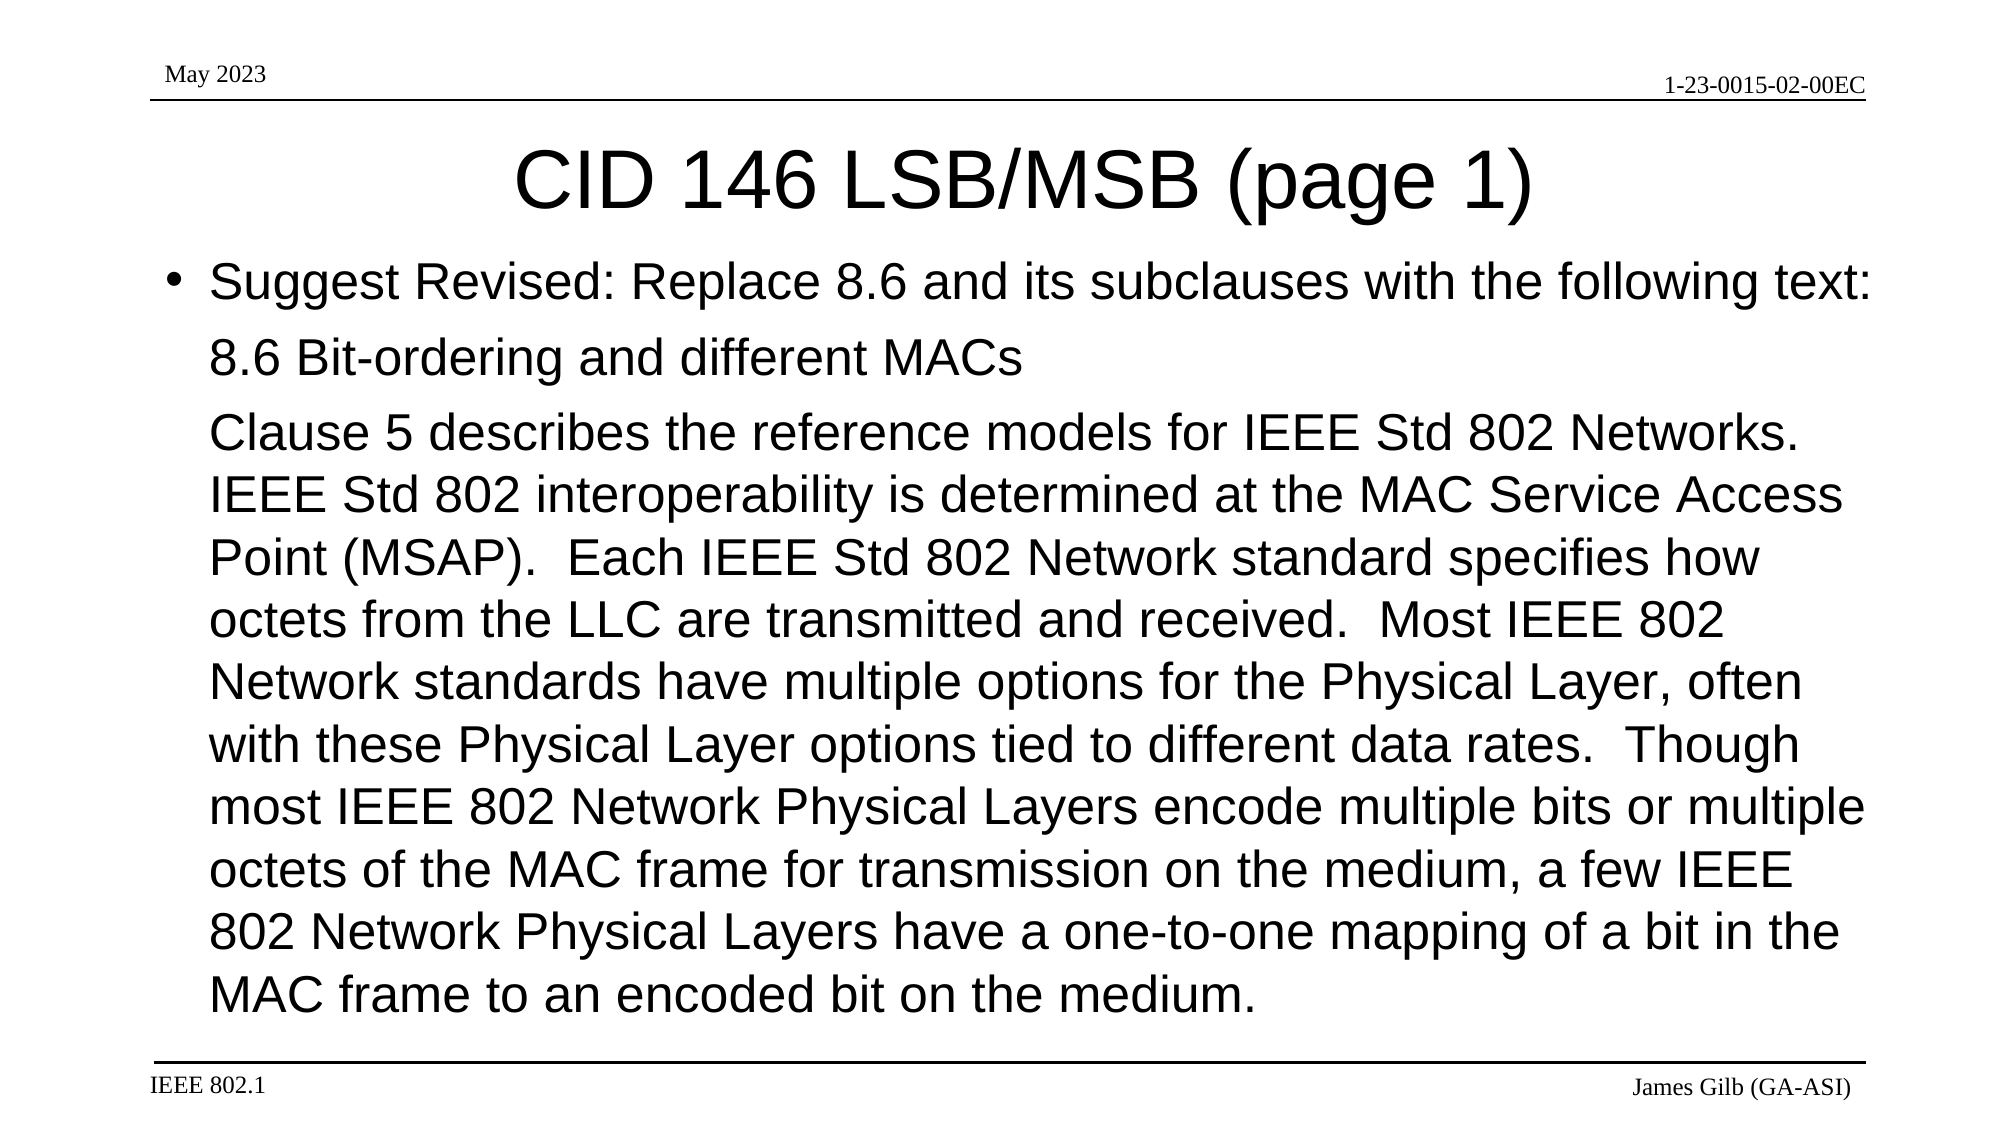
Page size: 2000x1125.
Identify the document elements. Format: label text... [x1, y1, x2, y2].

list Suggest Revised: Replace 8.6 and its subclauses with the following text: 8.6 Bit-ordering and different MACs Clause 5 describes the reference models for IEEE Std 802 Networks. IEEE Std 802 interoperability is determined at the MAC Service Access Point (MSAP). Each IEEE Std 802 Network standard specifies how octets from the LLC are transmitted and received. Most IEEE 802 Network standards have multiple options for the Physical Layer, often with these Physical Layer options tied to different data rates. Though most IEEE 802 Network Physical Layers encode multiple bits or multiple octets of the MAC frame for transmission on the medium, a few IEEE 802 Network Physical Layers have a one-to-one mapping of a bit in the MAC frame to an encoded bit on the medium. [150, 239, 1900, 1051]
title CID 146 LSB/MSB (page 1) [149, 112, 1900, 238]
